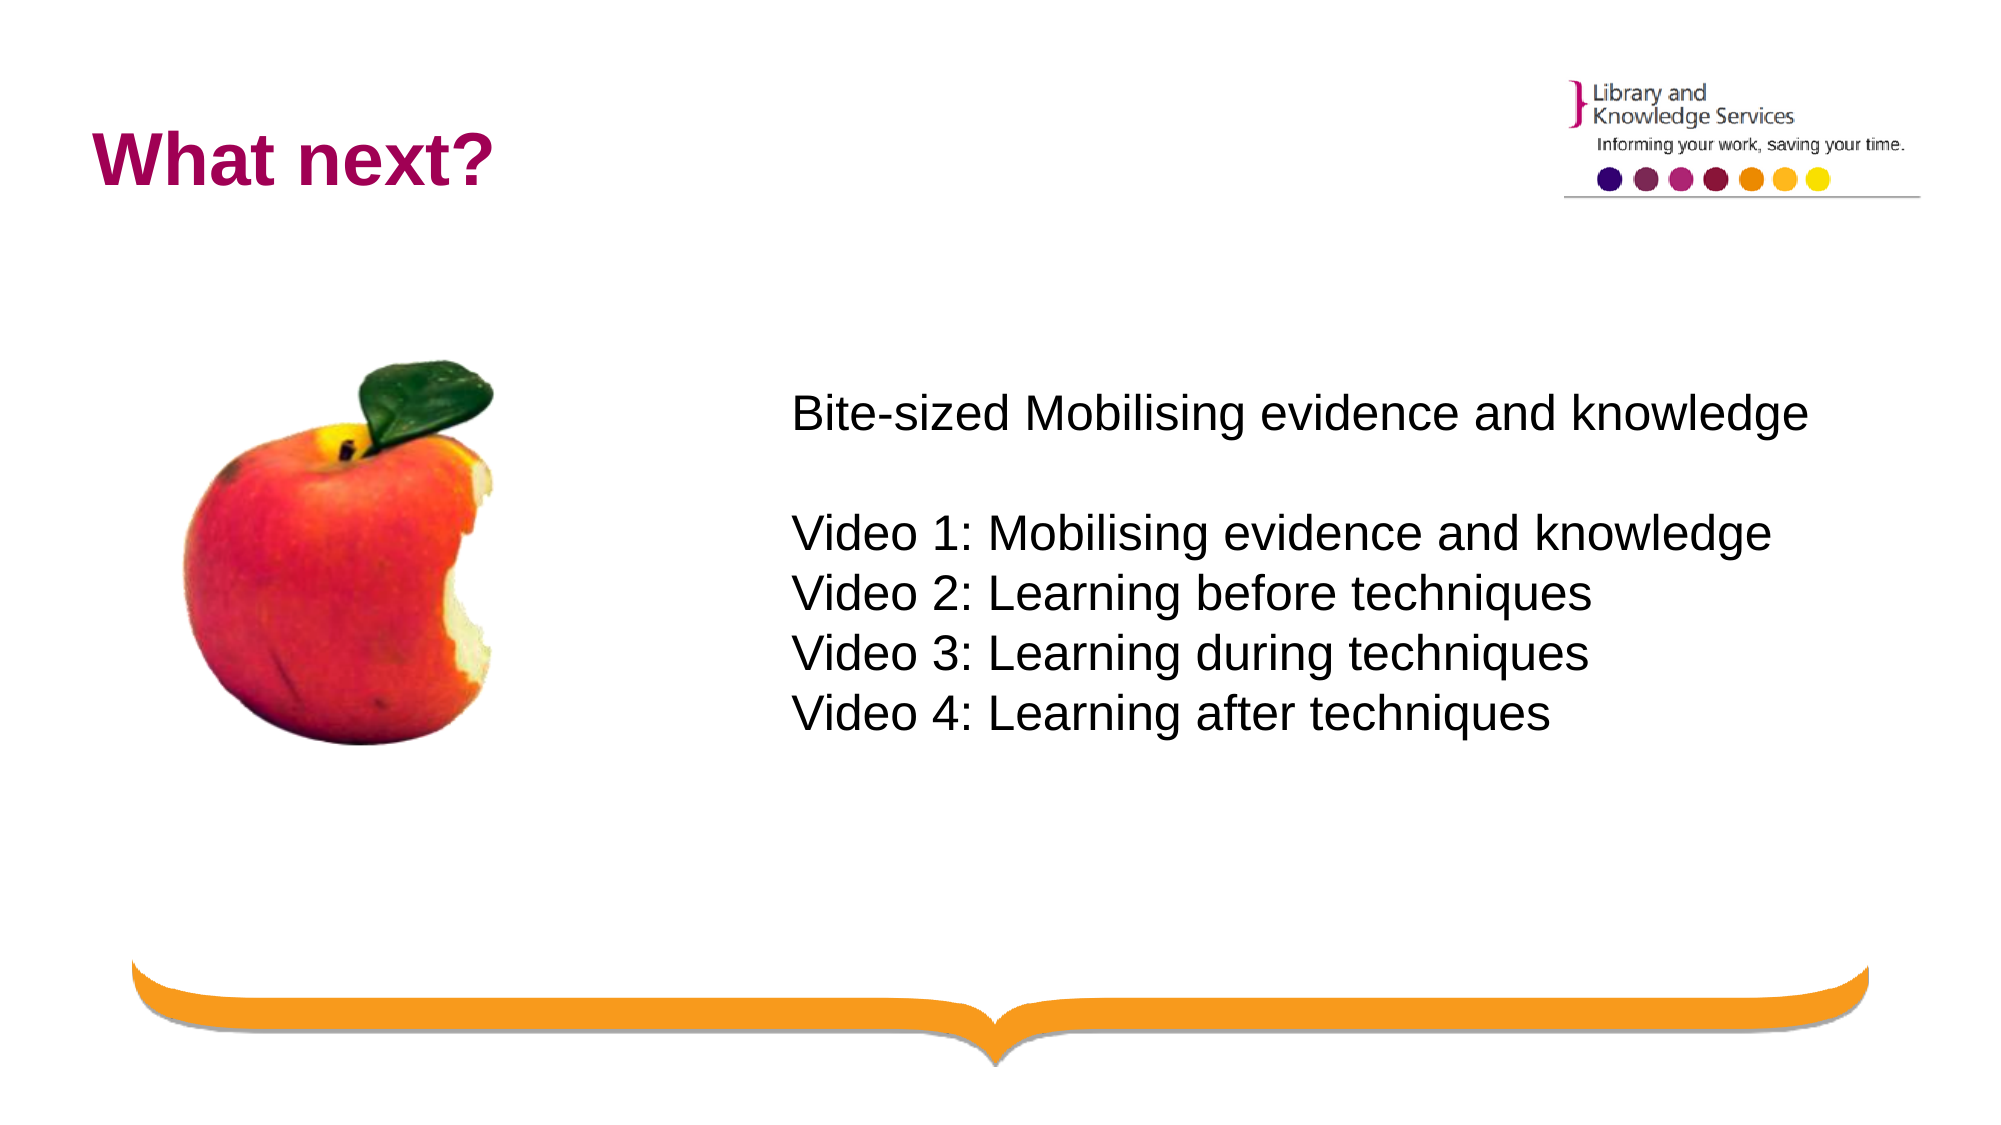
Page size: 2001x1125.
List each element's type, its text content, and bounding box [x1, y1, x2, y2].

title What next? [77, 62, 1218, 210]
picture [132, 348, 538, 776]
picture [132, 959, 1868, 1063]
picture [1564, 76, 1923, 196]
text_box Bite-sized Mobilising evidence and knowledge Video 1: Mobilising evidence and knowledge Video 2: Learning before techniques Video 3: Learning during techniques Video 4: Learning after techniques [776, 373, 1868, 752]
